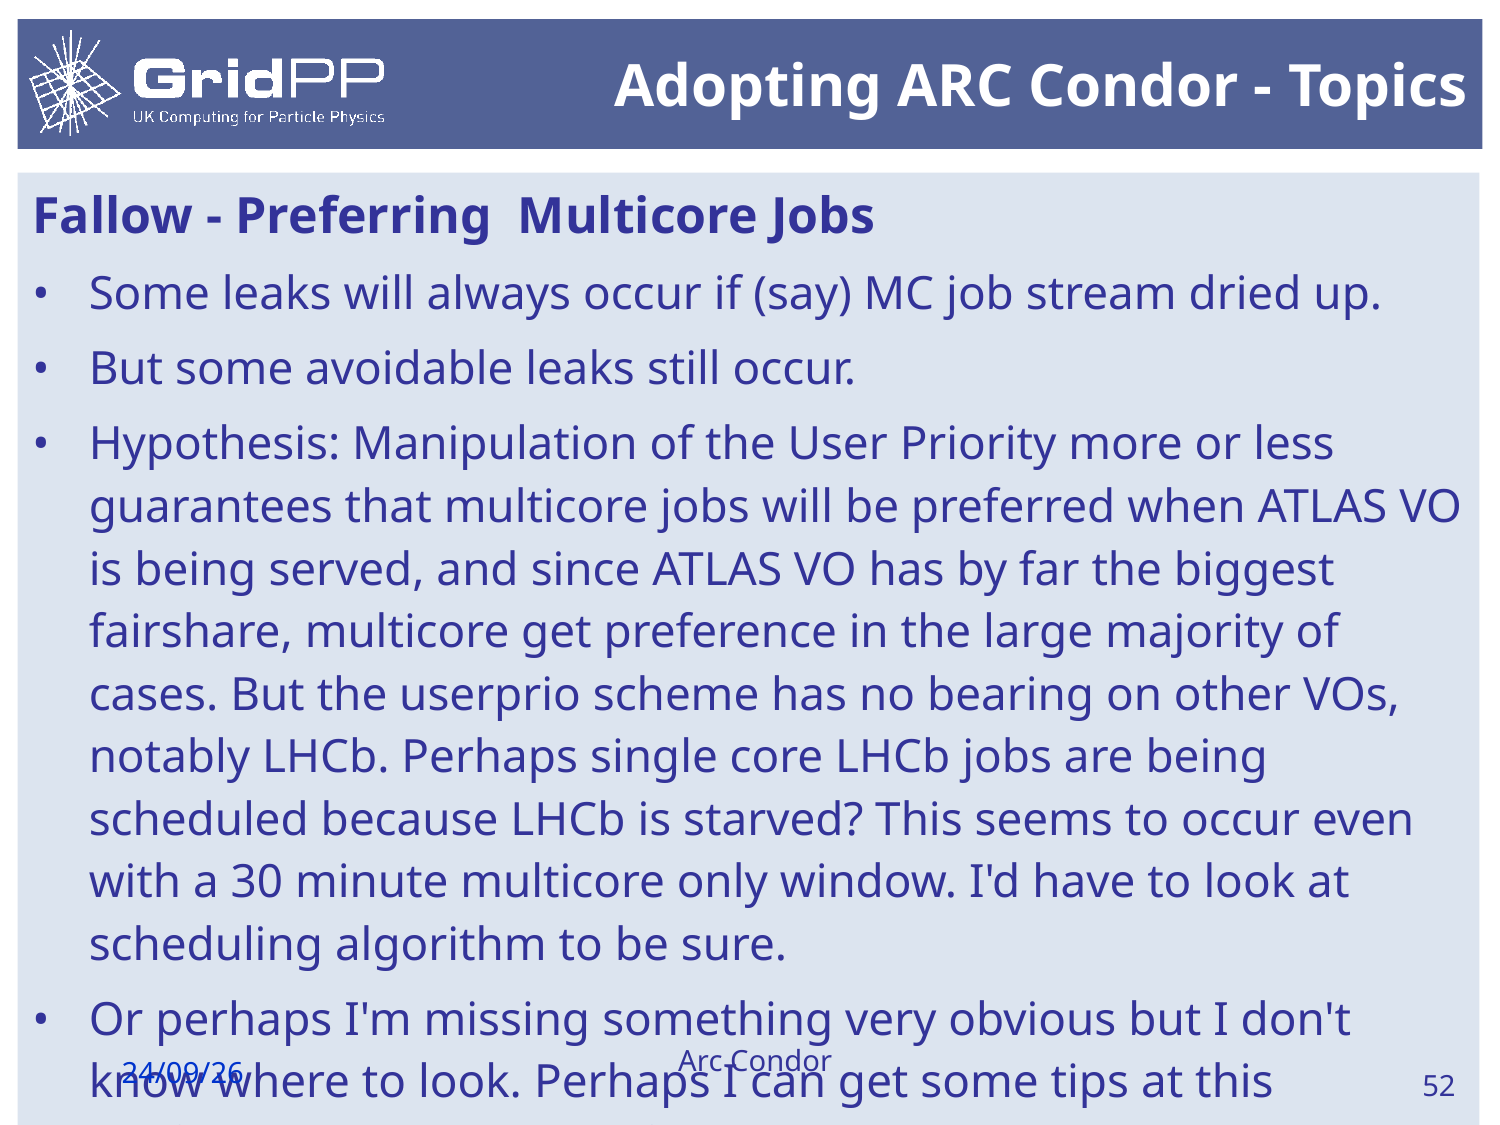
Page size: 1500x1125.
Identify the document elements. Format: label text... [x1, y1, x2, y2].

title Adopting ARC Condor - Topics [513, 19, 1483, 149]
picture [29, 30, 384, 136]
text_box Arc Condor [536, 1034, 975, 1094]
text_box 02/03/16 [29, 1046, 337, 1095]
list Fallow - Preferring Multicore Jobs Some leaks will always occur if (say) MC job stream dried up. But some avoidable leaks still occur. Hypothesis: Manipulation of the User Priority more or less guarantees that multicore jobs will be preferred when ATLAS VO is being served, and since ATLAS VO has by far the biggest fairshare, multicore get preference in the large majority of cases. But the userprio scheme has no bearing on other VOs, notably LHCb. Perhaps single core LHCb jobs are being scheduled because LHCb is starved? This seems to occur even with a 30 minute multicore only window. I'd have to look at scheduling algorithm to be sure. Or perhaps I'm missing something very obvious but I don't know where to look. Perhaps I can get some tips at this conference on how to prefer MC jobs. [17, 172, 1480, 991]
text_box <number> [1388, 1059, 1471, 1094]
